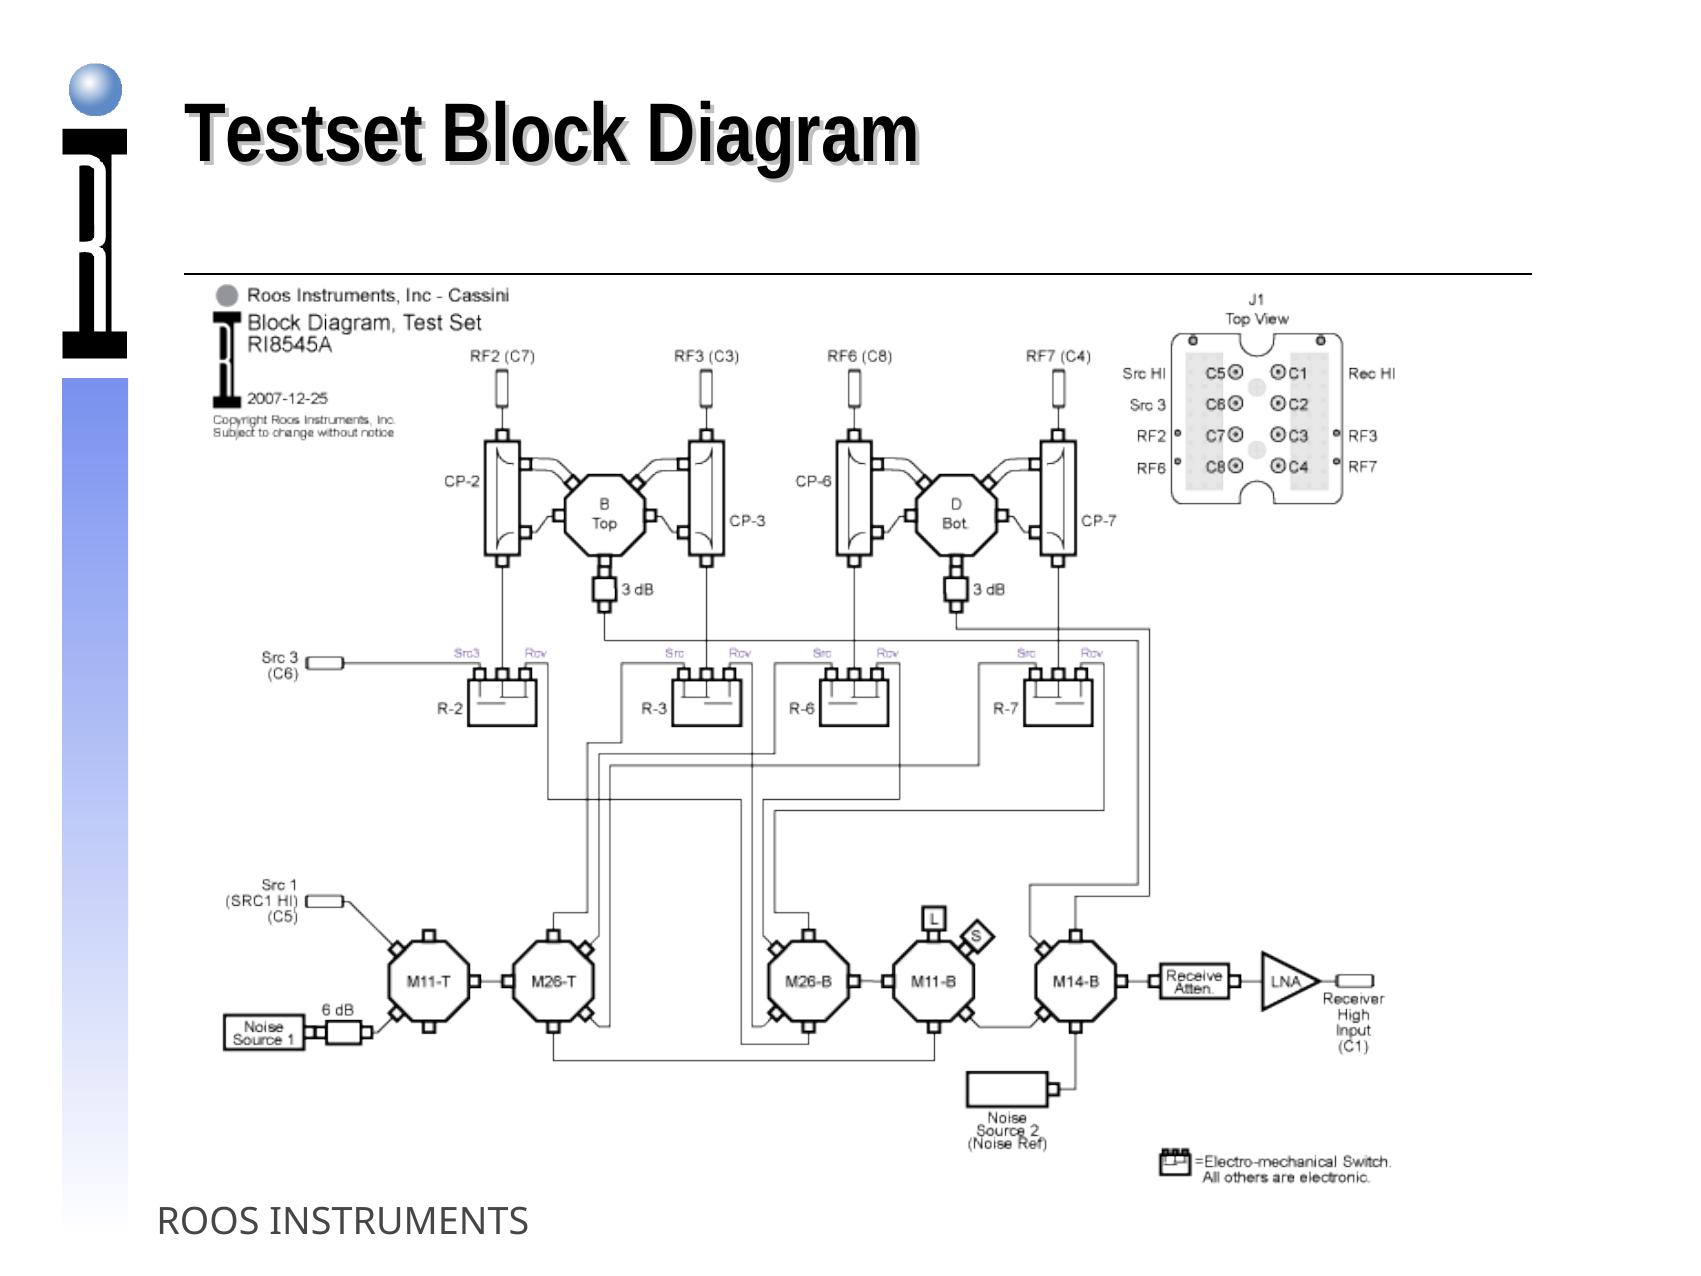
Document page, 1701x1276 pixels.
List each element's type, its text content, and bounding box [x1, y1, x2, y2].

text_box Testset Block Diagram [184, 92, 1539, 268]
picture [212, 284, 1397, 1188]
